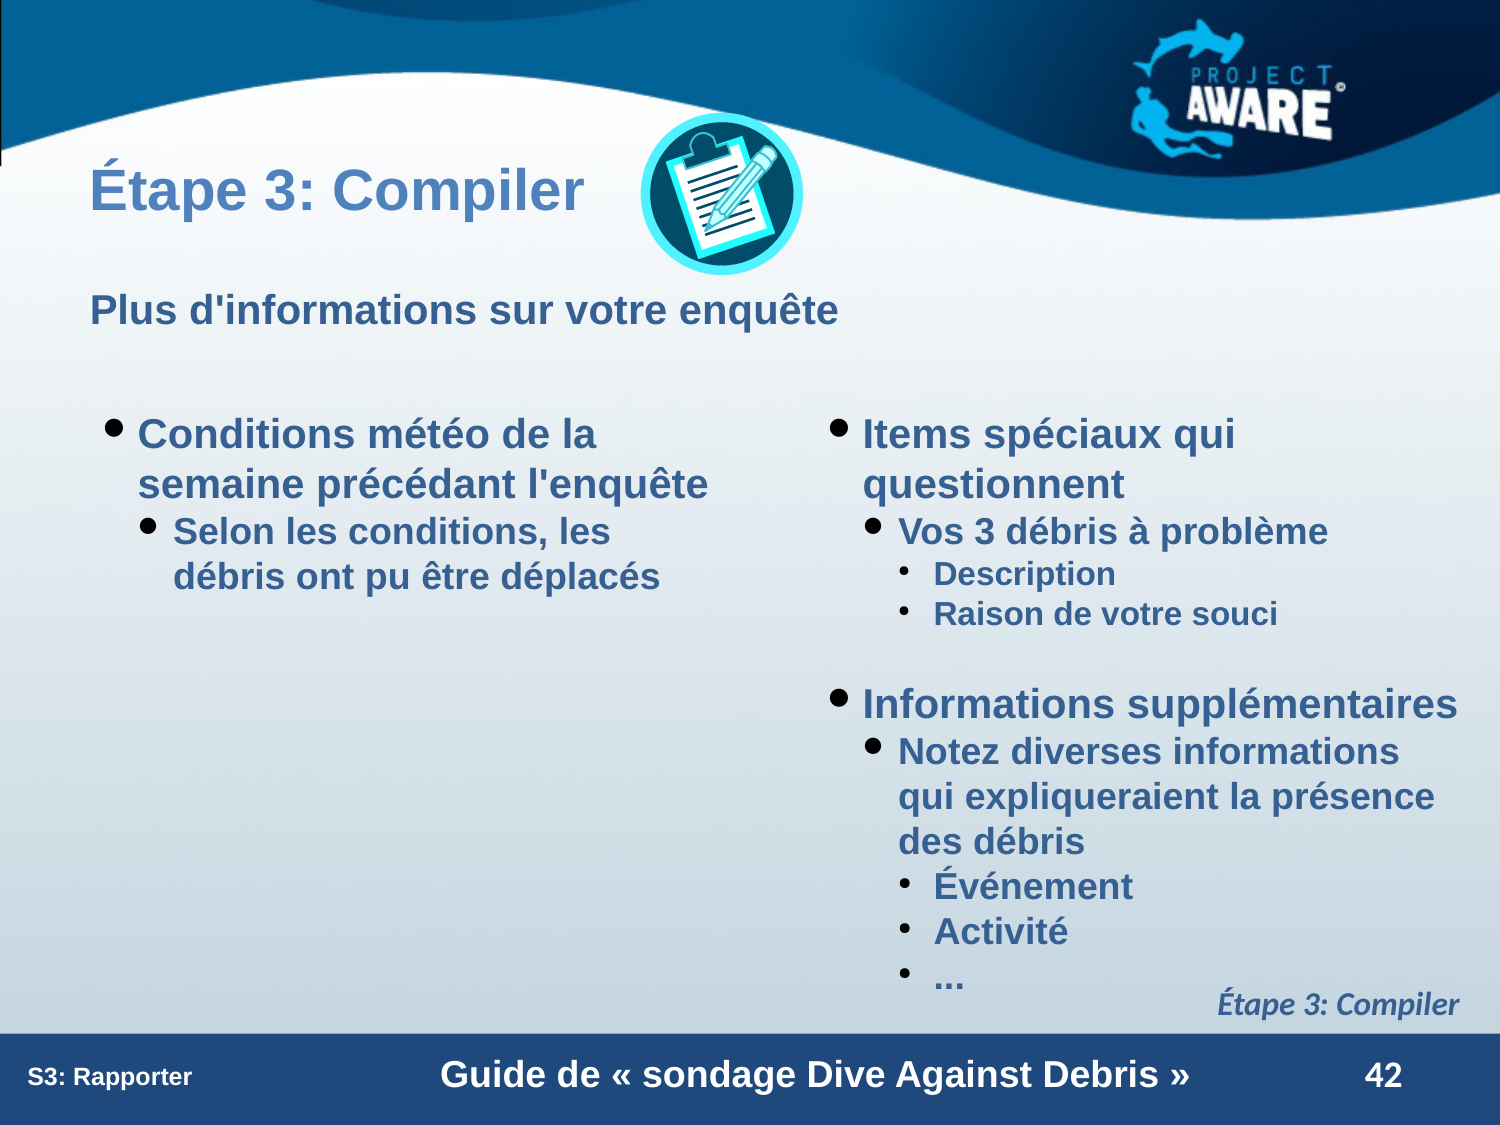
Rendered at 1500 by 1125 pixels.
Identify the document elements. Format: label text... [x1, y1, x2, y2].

text_box Items spéciaux qui questionnent Vos 3 débris à problème Description Raison de votre souci Informations supplémentaires Notez diverses informations qui expliqueraient la présence des débris Événement Activité ... [812, 399, 1477, 1000]
text_box Étape 3: Compiler [75, 145, 615, 237]
text_box Étape 3: Compiler [999, 975, 1475, 1025]
text_box S3: Rapporter [12, 1052, 425, 1103]
text_box <numéro> [1350, 1042, 1475, 1103]
text_box Plus d'informations sur votre enquête [75, 275, 863, 355]
text_box Conditions météo de la semaine précédant l'enquête Selon les conditions, les débris ont pu être déplacés [87, 399, 738, 626]
picture [0, 0, 1500, 1037]
text_box Guide de « sondage Dive Against Debris » [425, 1042, 1276, 1103]
